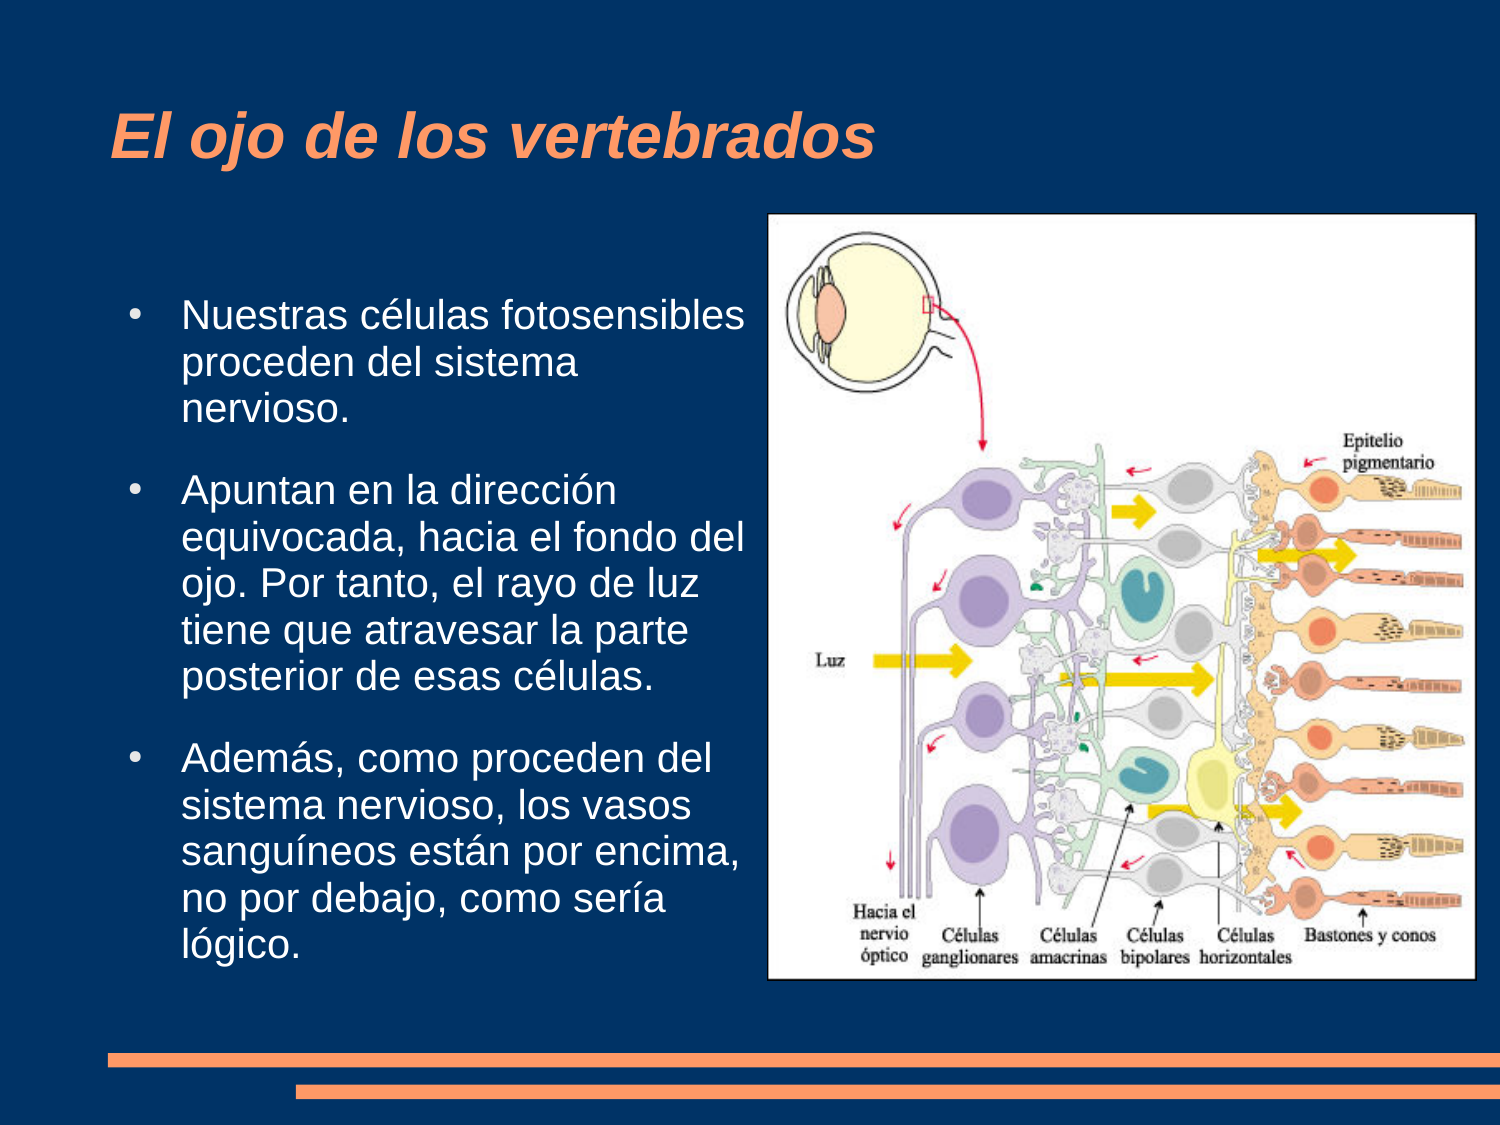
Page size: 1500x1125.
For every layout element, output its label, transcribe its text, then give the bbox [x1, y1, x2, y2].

title El ojo de los vertebrados [110, 41, 1392, 230]
picture [767, 213, 1477, 981]
list Nuestras células fotosensibles proceden del sistema nervioso. Apuntan en la dirección equivocada, hacia el fondo del ojo. Por tanto, el rayo de luz tiene que atravesar la parte posterior de esas células. Además, como proceden del sistema nervioso, los vasos sanguíneos están por encima, no por debajo, como sería lógico. [110, 292, 748, 1027]
